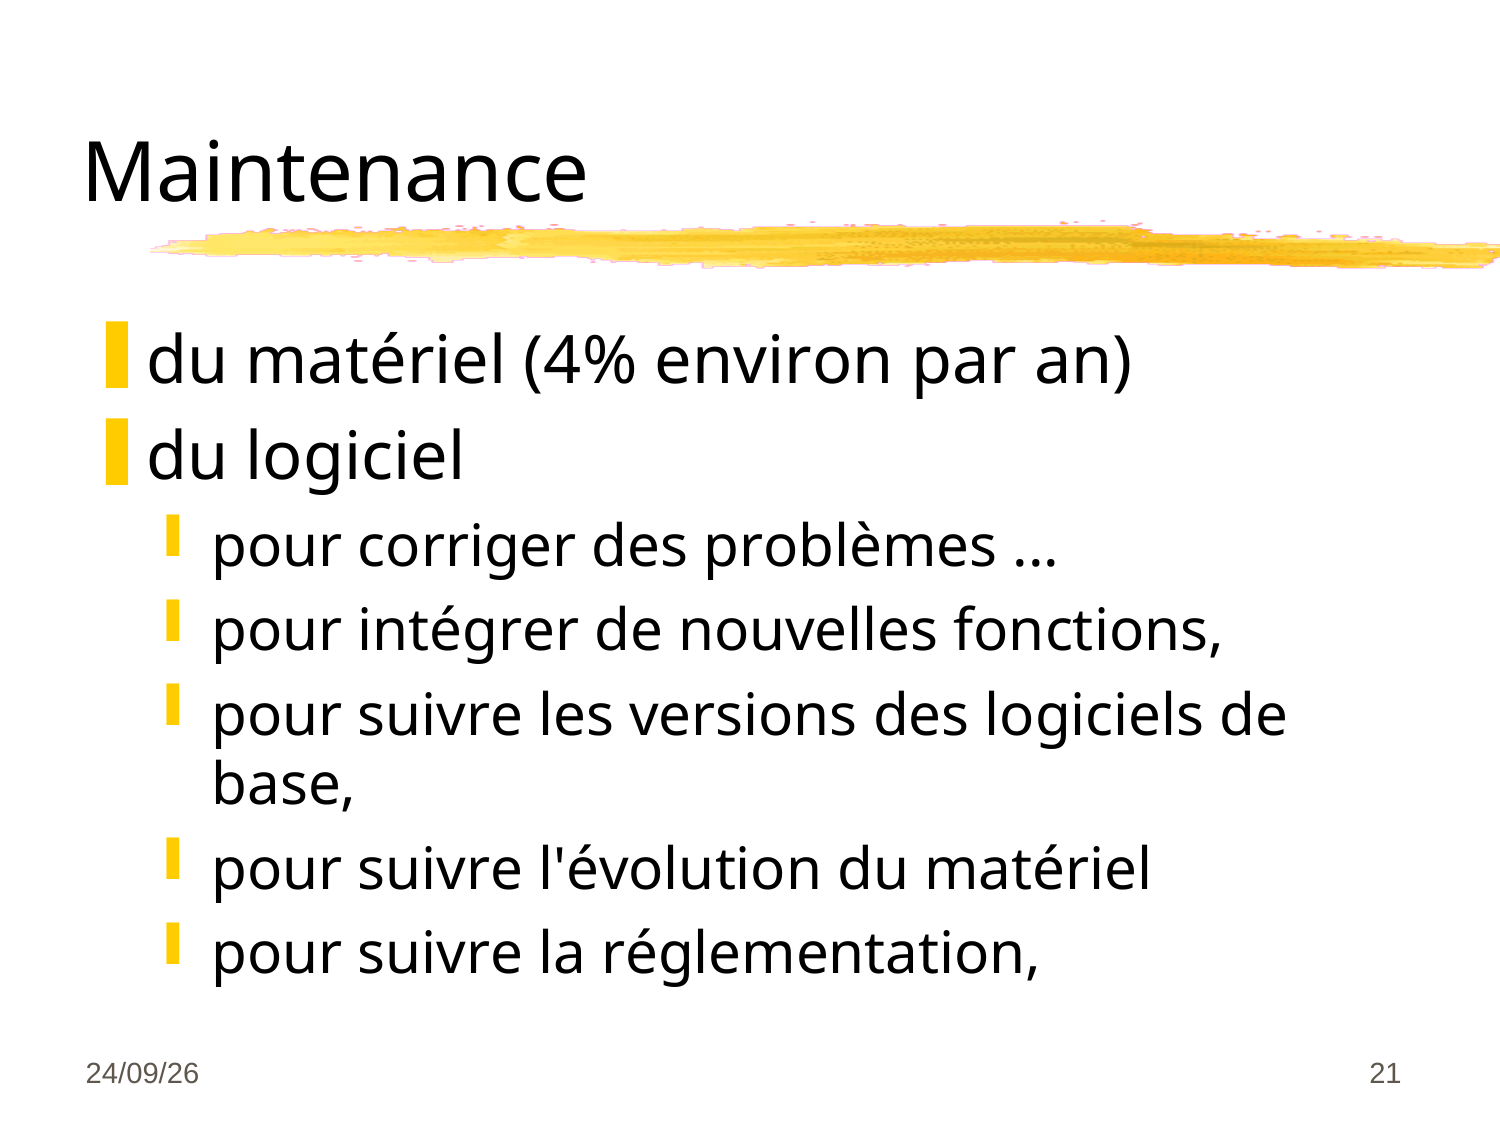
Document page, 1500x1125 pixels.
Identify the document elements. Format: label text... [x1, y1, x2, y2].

title Maintenance [66, 37, 1342, 225]
text_box 20/01/15 [70, 1021, 384, 1097]
picture [150, 215, 1500, 279]
text_box <numéro> [1104, 1021, 1417, 1097]
list du matériel (4% environ par an) du logiciel pour corriger des problèmes ... pour intégrer de nouvelles fonctions, pour suivre les versions des logiciels de base, pour suivre l'évolution du matériel pour suivre la réglementation, [74, 309, 1417, 994]
